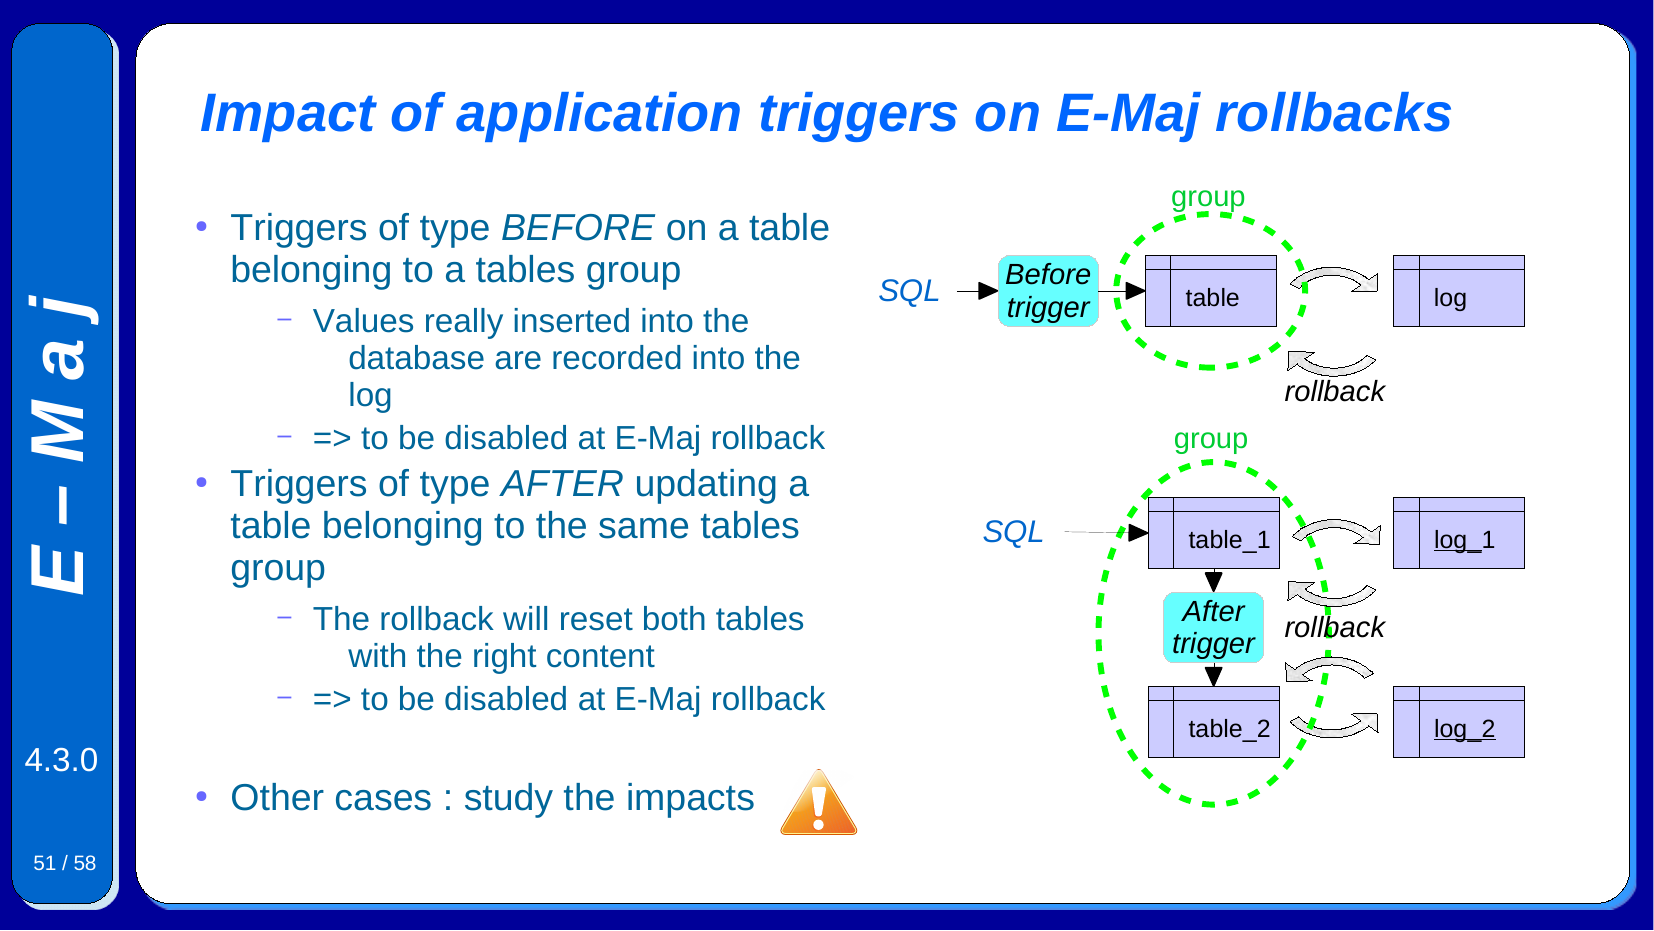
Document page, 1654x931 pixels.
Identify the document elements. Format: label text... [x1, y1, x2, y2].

text_box SQL [862, 266, 957, 316]
text_box [1344, 355, 1376, 367]
text_box [1290, 713, 1379, 738]
picture [767, 753, 871, 857]
text_box log [1393, 255, 1525, 327]
text_box [1292, 519, 1381, 545]
text_box group [1156, 172, 1261, 221]
text_box table [1145, 255, 1277, 327]
text_box log_2 [1393, 686, 1525, 758]
list Triggers of type BEFORE on a table belonging to a tables group Values really inserted into the database are recorded into the log => to be disabled at E-Maj rollback Triggers of type AFTER updating a table belonging to the same tables group The rollback will reset both tables with the right content => to be disabled at E-Maj rollback Other cases : study the impacts [177, 206, 851, 840]
text_box SQL [962, 507, 1065, 557]
text_box rollback [1269, 603, 1401, 652]
text_box log_1 [1393, 497, 1525, 569]
text_box [1285, 656, 1374, 682]
text_box rollback [1269, 367, 1401, 416]
text_box group [1159, 414, 1264, 463]
text_box table_2 [1148, 686, 1280, 758]
text_box [1287, 581, 1376, 603]
text_box After trigger [1163, 592, 1264, 663]
text_box [1290, 267, 1378, 292]
text_box table_1 [1148, 497, 1280, 569]
text_box Before trigger [998, 255, 1099, 327]
title Impact of application triggers on E-Maj rollbacks [200, 34, 1575, 191]
text_box [1288, 351, 1324, 367]
